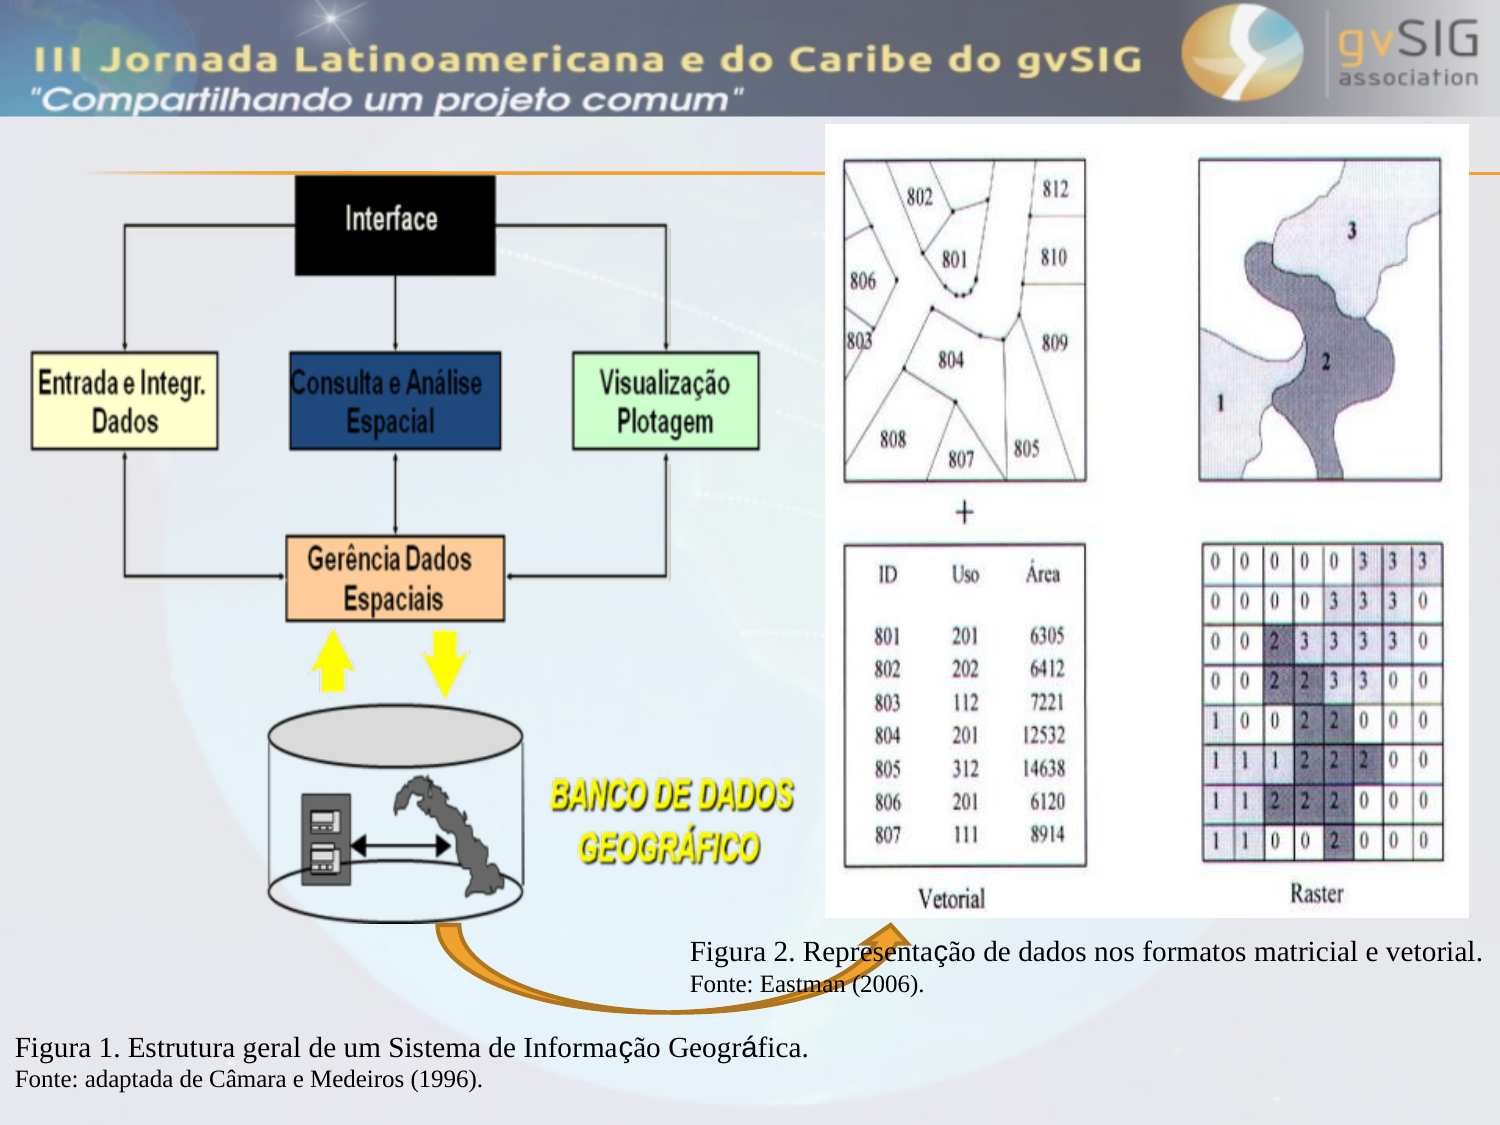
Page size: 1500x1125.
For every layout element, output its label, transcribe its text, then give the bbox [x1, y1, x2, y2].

text_box [437, 924, 765, 1013]
picture [0, 0, 1500, 1125]
text_box Figura 2. Representação de dados nos formatos matricial e vetorial. Fonte: Eastman (2006). [675, 924, 1500, 1006]
text_box Figura 1. Estrutura geral de um Sistema de Informação Geográfica. Fonte: adaptada de Câmara e Medeiros (1996). [0, 1020, 826, 1101]
